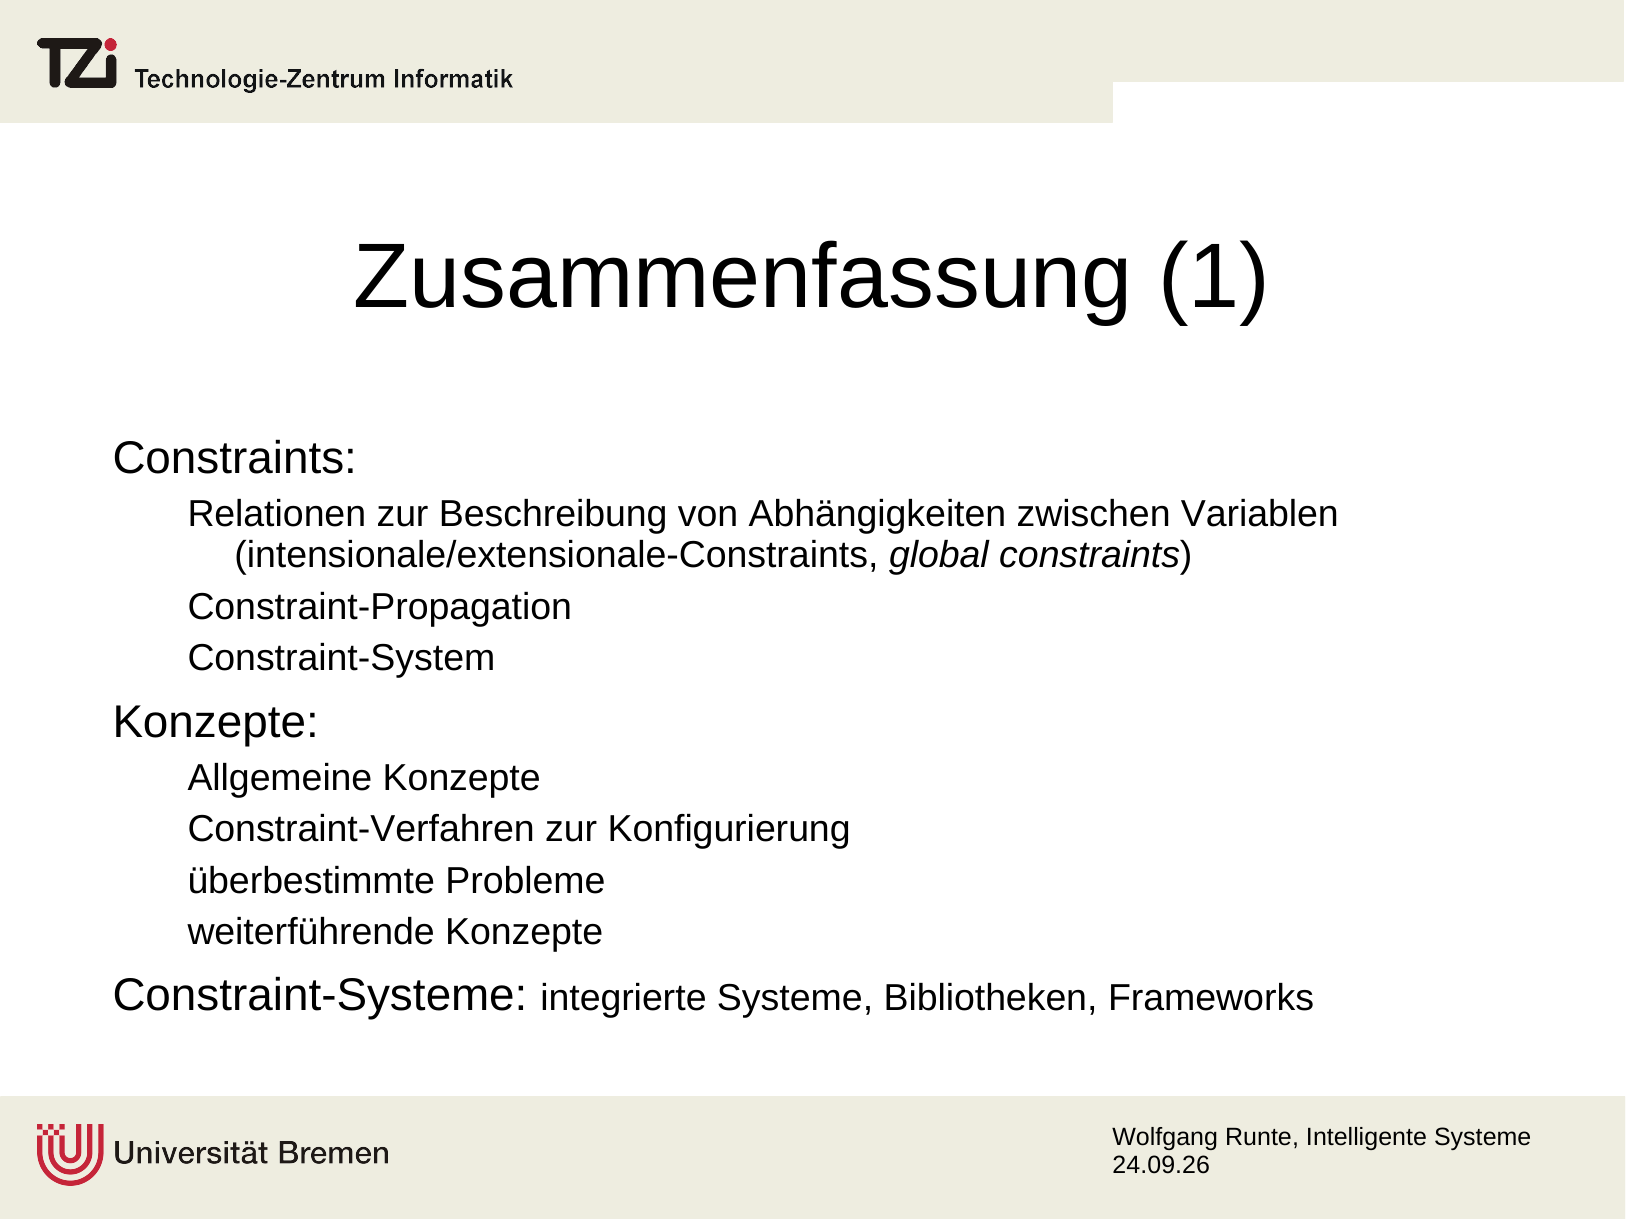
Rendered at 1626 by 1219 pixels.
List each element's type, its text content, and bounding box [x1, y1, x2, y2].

picture [37, 38, 513, 93]
list Constraints: Relationen zur Beschreibung von Abhängigkeiten zwischen Variablen (intensionale/extensionale-Constraints, global constraints) Constraint-Propagation Constraint-System Konzepte: Allgemeine Konzepte Constraint-Verfahren zur Konfigurierung überbestimmte Probleme weiterführende Konzepte Constraint-Systeme: integrierte Systeme, Bibliotheken, Frameworks [112, 433, 1513, 1070]
title Zusammenfassung (1) [112, 162, 1513, 393]
picture [37, 1124, 388, 1186]
